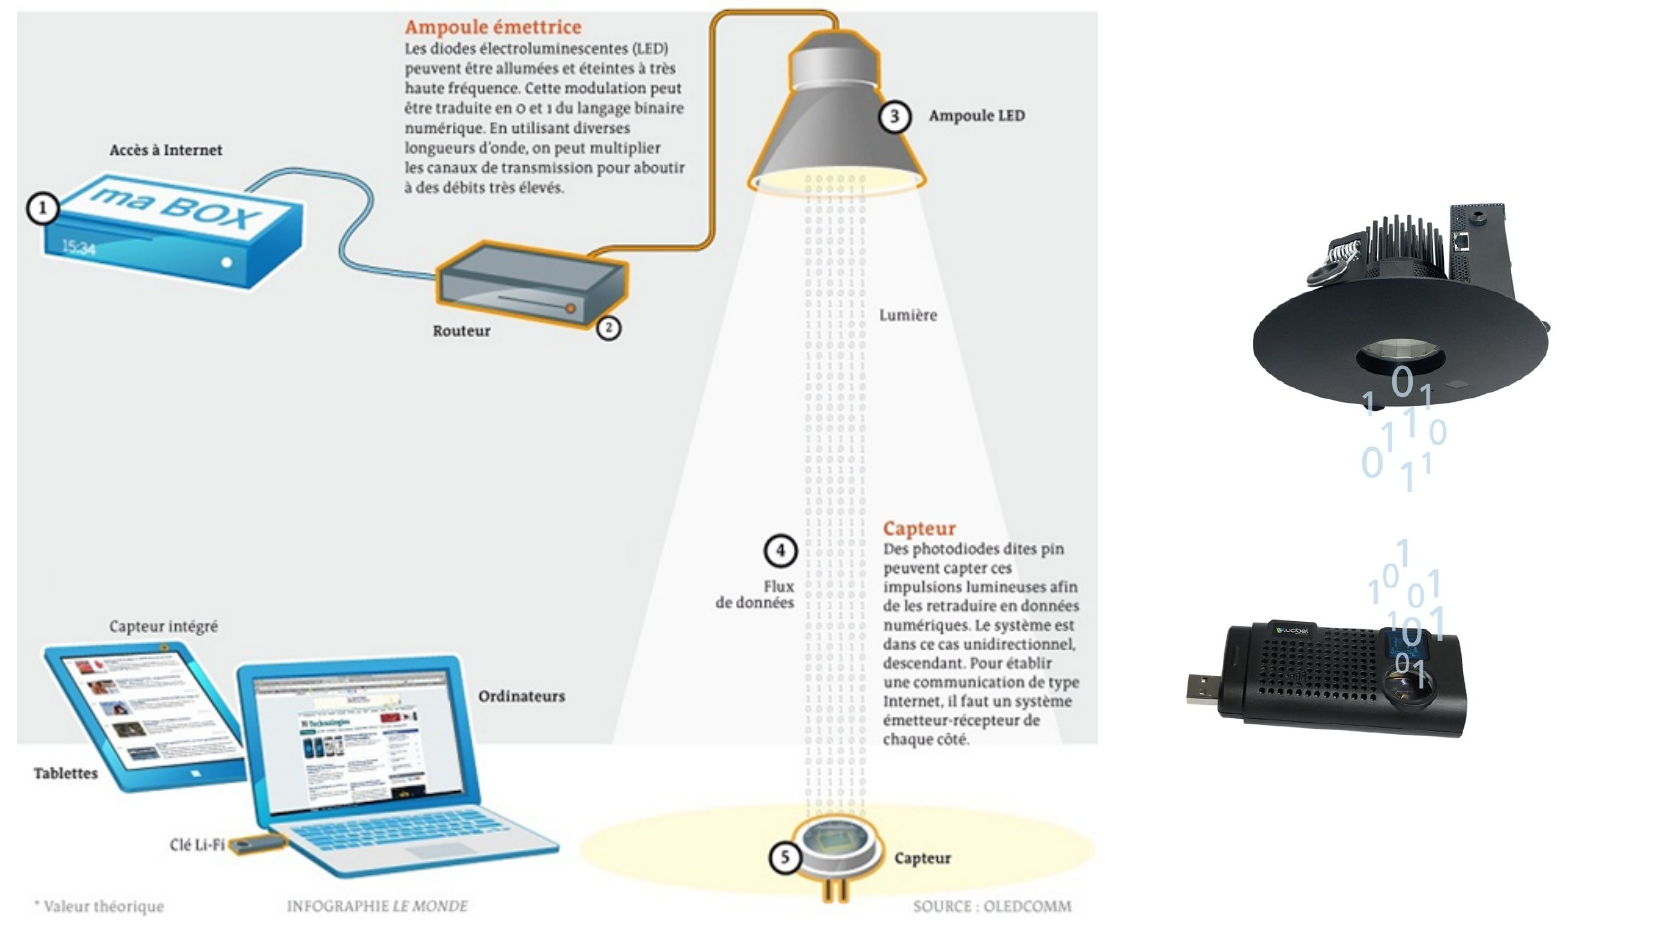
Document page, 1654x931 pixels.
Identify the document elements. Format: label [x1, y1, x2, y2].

picture [1184, 179, 1576, 766]
picture [17, 0, 1098, 921]
